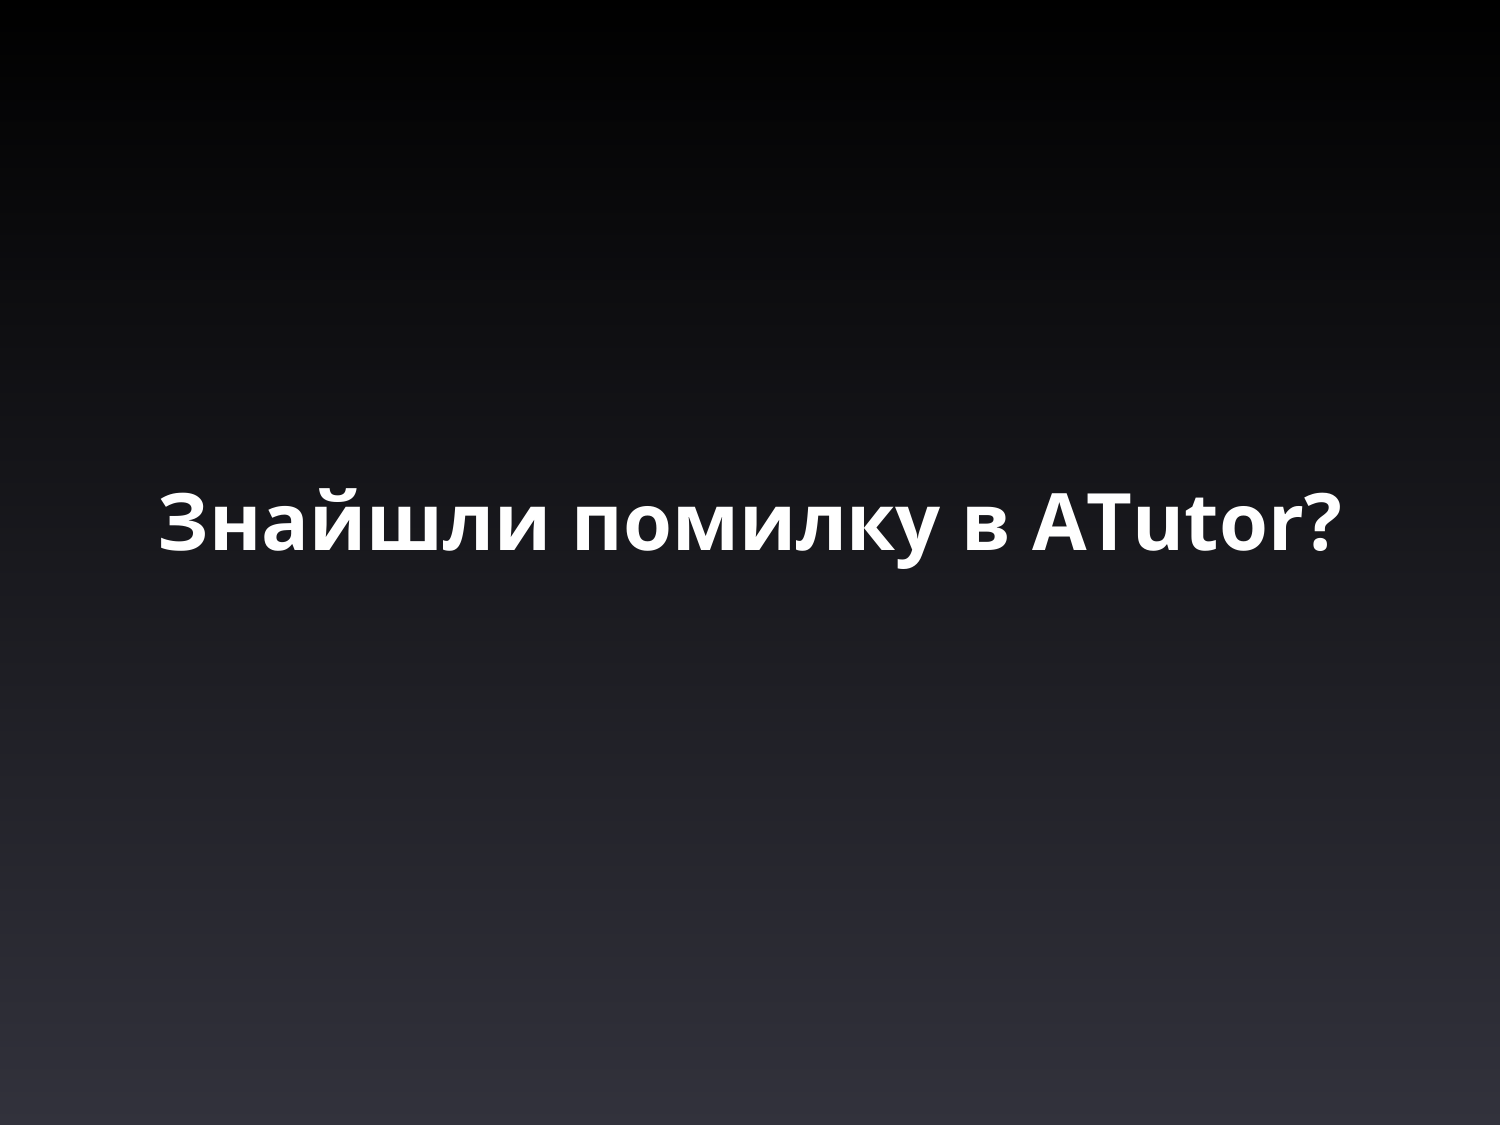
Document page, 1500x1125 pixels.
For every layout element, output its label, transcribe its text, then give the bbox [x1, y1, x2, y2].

title Знайшли помилку в ATutor? [62, 424, 1438, 613]
